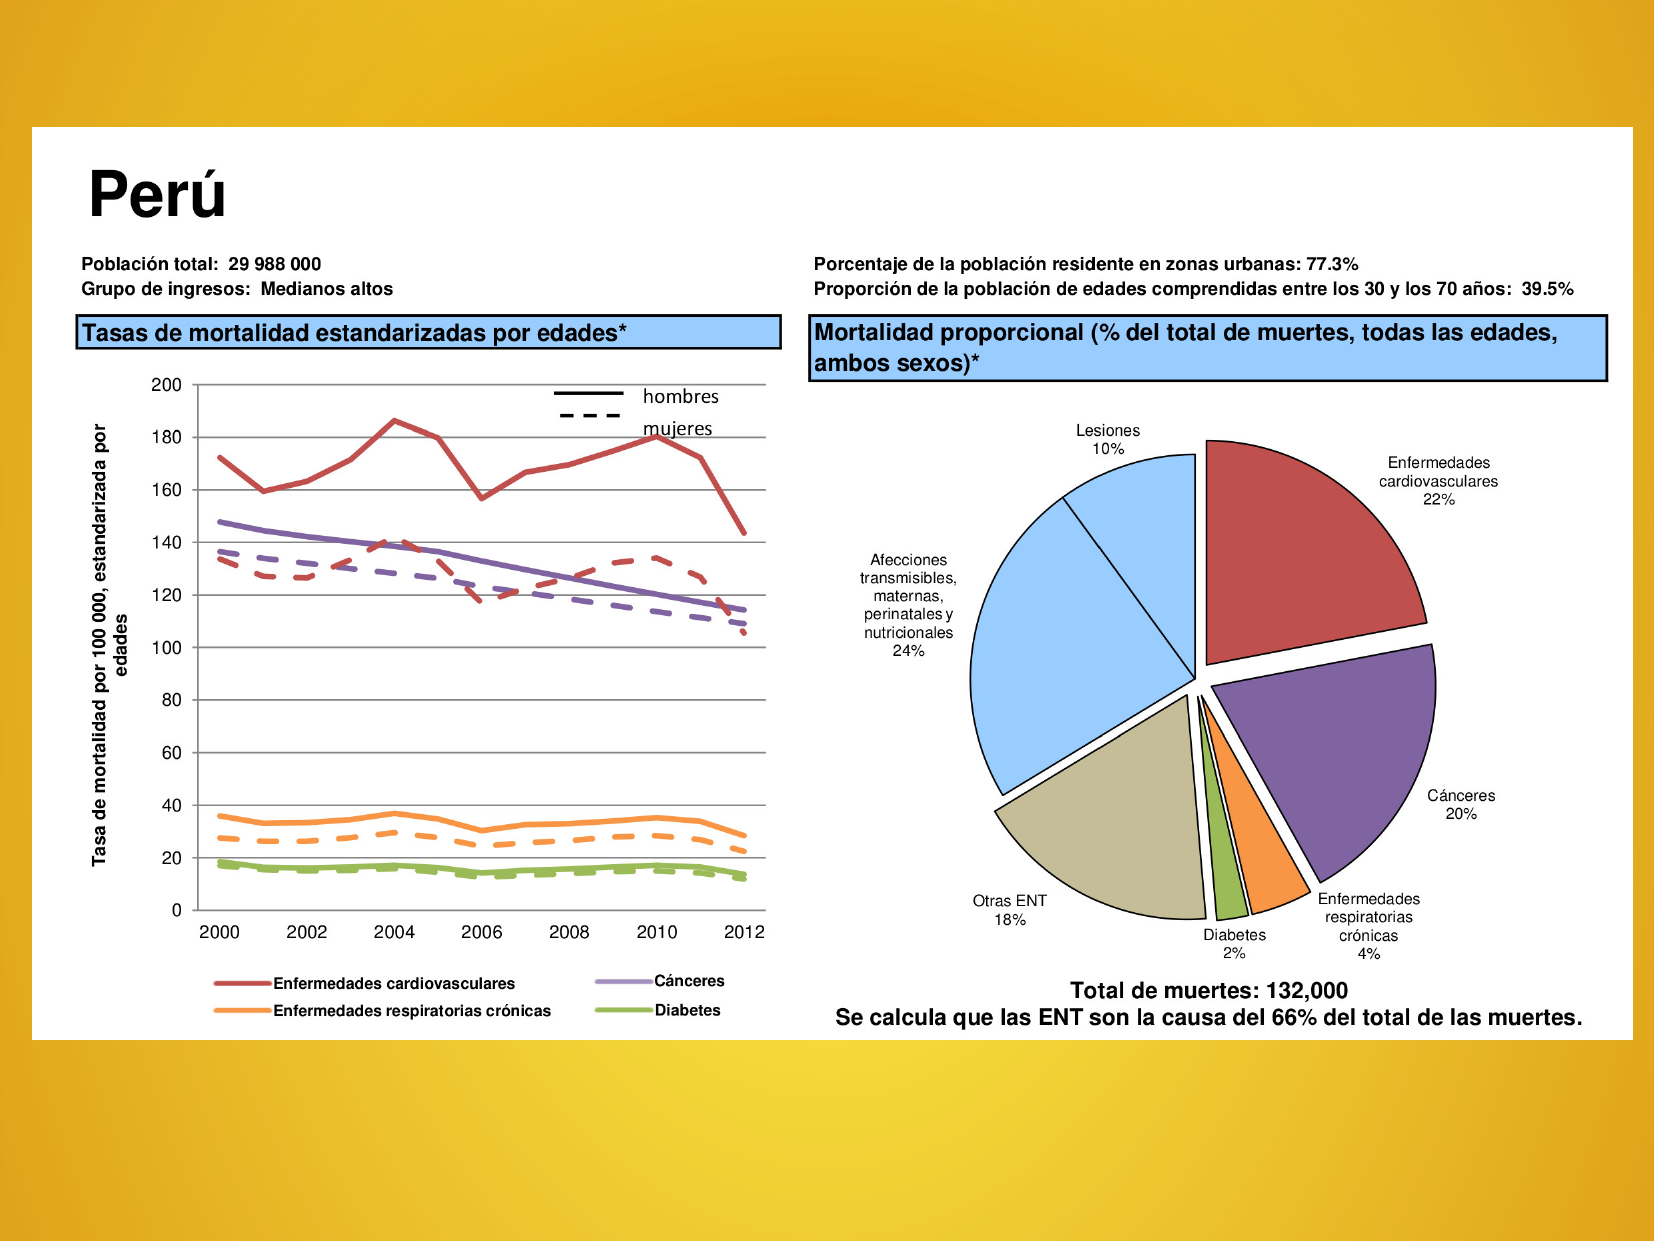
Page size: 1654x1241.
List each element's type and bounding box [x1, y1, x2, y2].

picture [32, 127, 1633, 1040]
